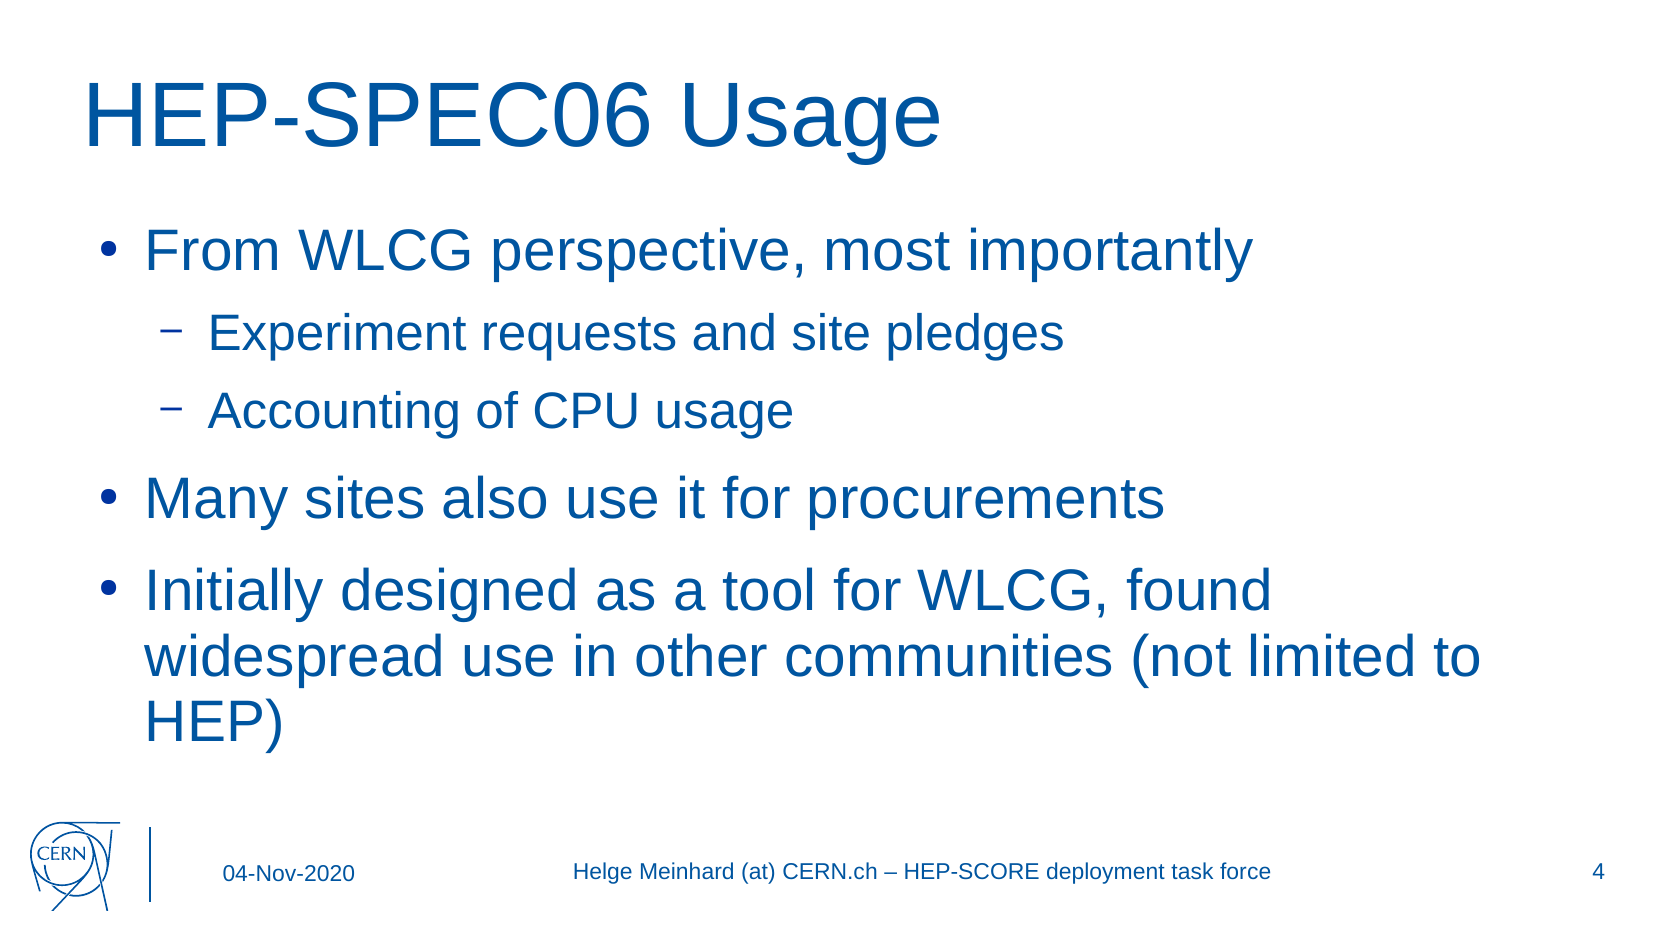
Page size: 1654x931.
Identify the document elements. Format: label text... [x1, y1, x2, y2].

title HEP-SPEC06 Usage [82, 37, 1571, 193]
list From WLCG perspective, most importantly Experiment requests and site pledges Accounting of CPU usage Many sites also use it for procurements Initially designed as a tool for WLCG, found widespread use in other communities (not limited to HEP) [82, 217, 1571, 757]
